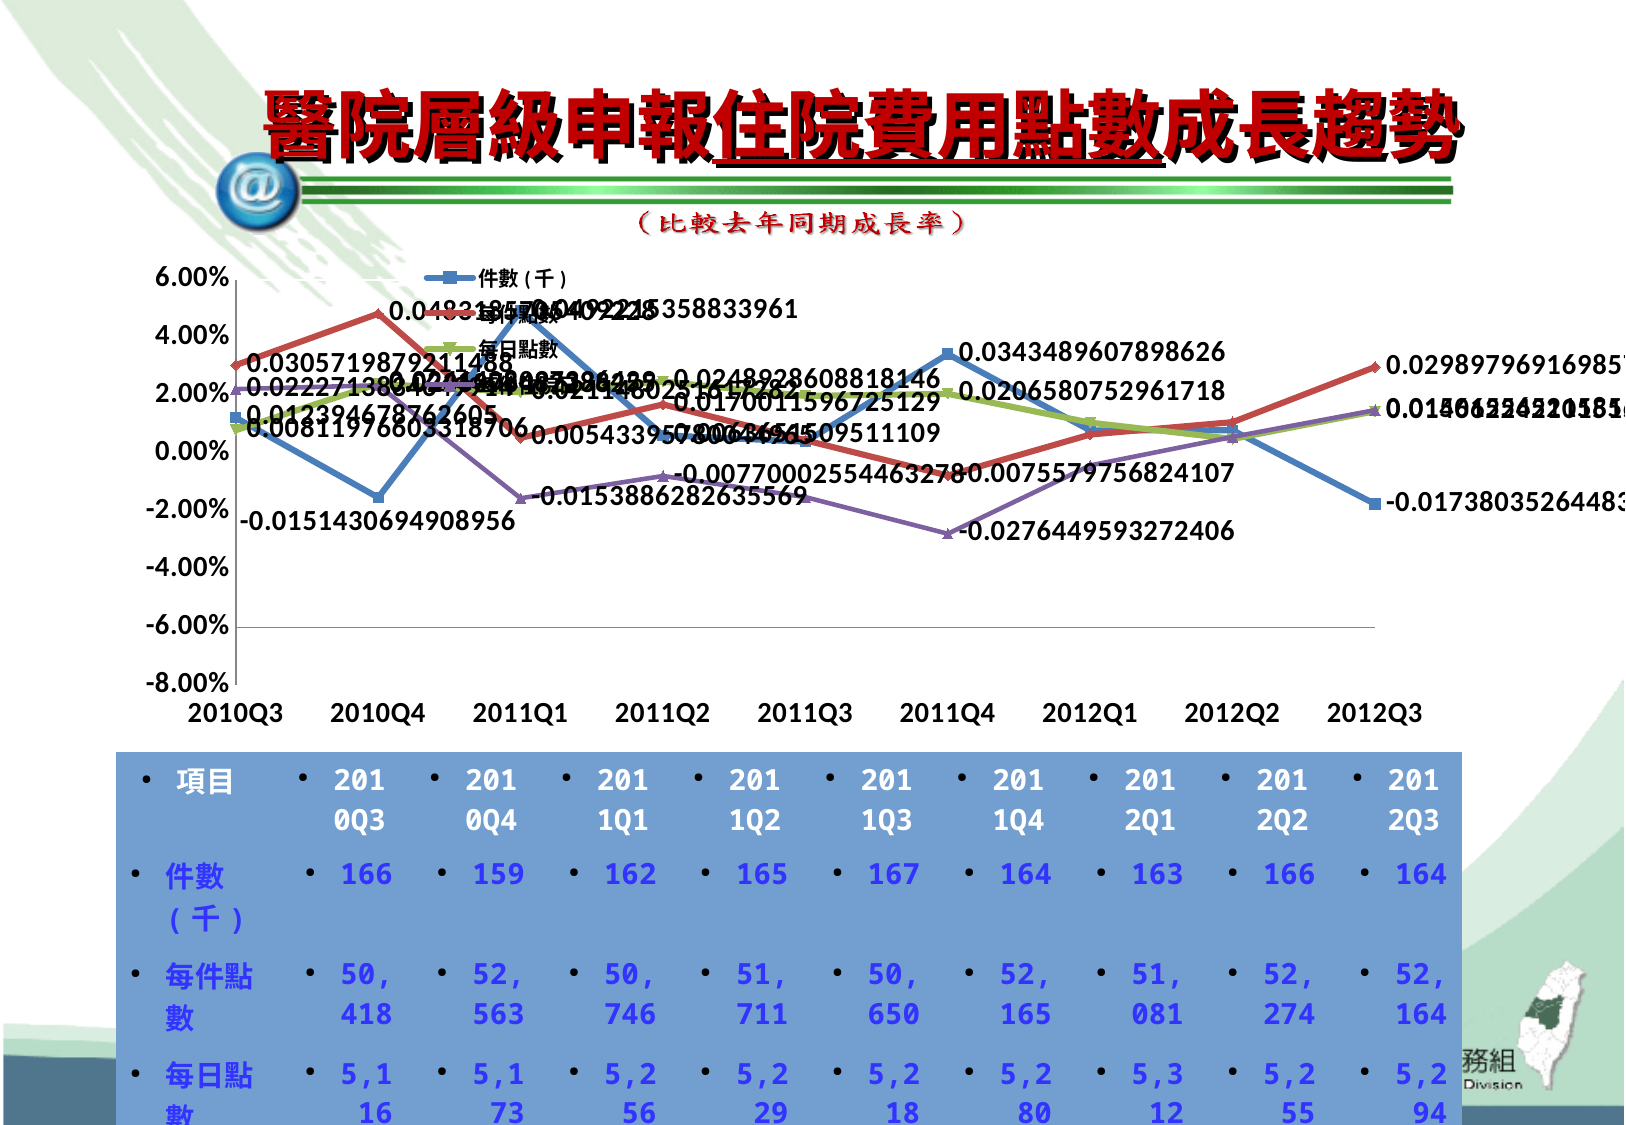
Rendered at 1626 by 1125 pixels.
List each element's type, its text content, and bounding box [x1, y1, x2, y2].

table_cell 164 [935, 846, 1067, 946]
table_header 2011Q4 [935, 752, 1067, 846]
chart [115, 255, 1625, 740]
table_cell 162 [540, 846, 671, 946]
table_header 2011Q1 [540, 752, 671, 846]
table_cell 52,165 [935, 946, 1067, 1046]
table_cell 51,081 [1067, 946, 1199, 1046]
table_cell 166 [276, 846, 408, 946]
table_cell 159 [408, 846, 540, 946]
title 醫院層級申報住院費用點數成長趨勢 [162, 70, 1562, 255]
table_header 2011Q2 [671, 752, 803, 846]
table_header 2010Q4 [408, 752, 540, 846]
table_cell 5,173 [408, 1046, 540, 1125]
table_cell 165 [671, 846, 803, 946]
table_cell 5,218 [803, 1046, 935, 1125]
table_header 2012Q2 [1199, 752, 1330, 846]
table_header 項目 [116, 752, 276, 846]
table_cell 件數(千) [116, 846, 276, 946]
table_cell 164 [1330, 846, 1462, 946]
table_cell 50,746 [540, 946, 671, 1046]
table_header 2012Q1 [1067, 752, 1199, 846]
table_cell 163 [1067, 846, 1199, 946]
table_cell 每件點數 [116, 946, 276, 1046]
table_cell 52,563 [408, 946, 540, 1046]
table_cell 50,650 [803, 946, 935, 1046]
table_cell 52,164 [1330, 946, 1462, 1046]
table_cell 每日點數 [116, 1046, 276, 1125]
table_cell 166 [1199, 846, 1330, 946]
table_cell 5,280 [935, 1046, 1067, 1125]
table_header 2010Q3 [276, 752, 408, 846]
table_cell 50,418 [276, 946, 408, 1046]
picture [600, 196, 1002, 241]
table_cell 5,229 [671, 1046, 803, 1125]
table_cell 5,255 [1199, 1046, 1330, 1125]
table_cell 5,294 [1330, 1046, 1462, 1125]
table_header 2011Q3 [803, 752, 935, 846]
table_cell 5,116 [276, 1046, 408, 1125]
table_cell 5,256 [540, 1046, 671, 1125]
table_cell 5,312 [1067, 1046, 1199, 1125]
table_header 2012Q3 [1330, 752, 1462, 846]
table_cell 51,711 [671, 946, 803, 1046]
table_cell 52,274 [1199, 946, 1330, 1046]
table_cell 167 [803, 846, 935, 946]
